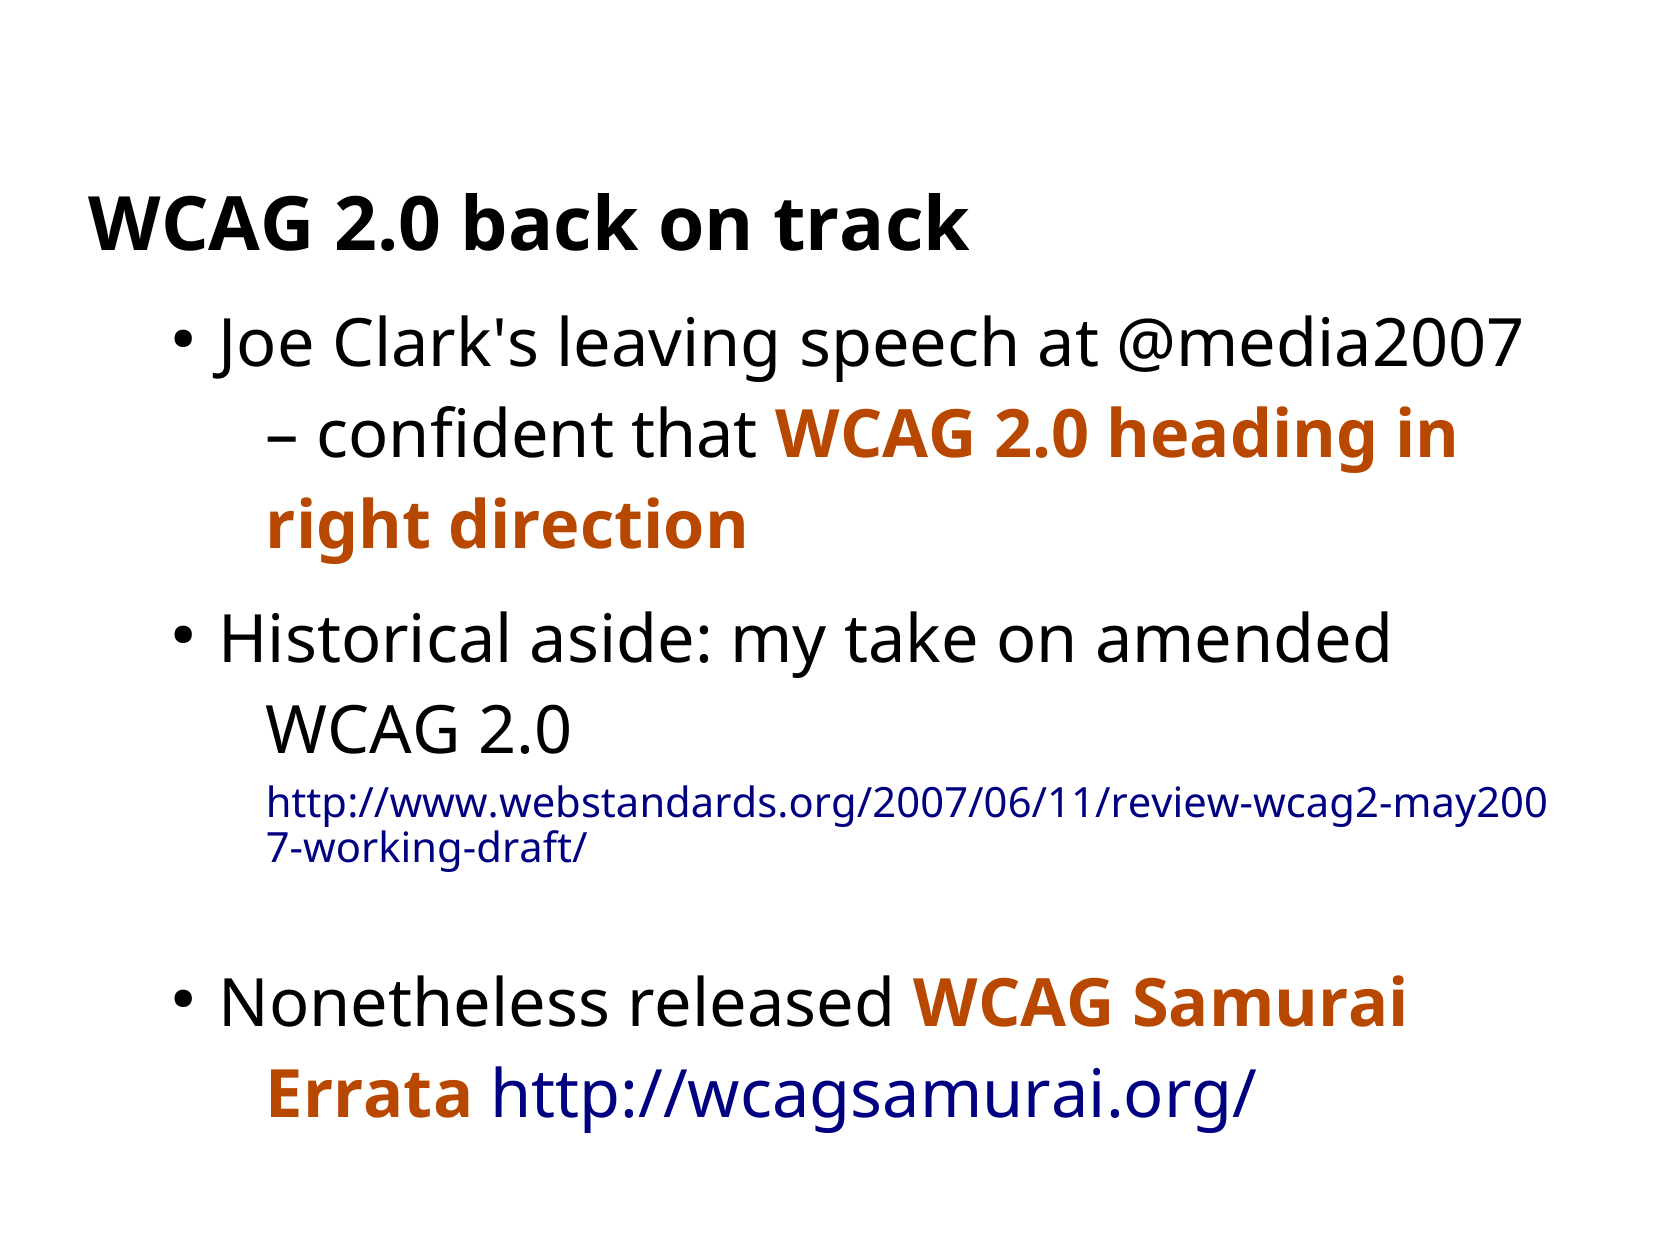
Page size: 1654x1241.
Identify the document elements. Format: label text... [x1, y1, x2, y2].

title WCAG 2.0 back on track [88, 176, 1565, 267]
list Joe Clark's leaving speech at @media2007 – confident that WCAG 2.0 heading in right direction Historical aside: my take on amended WCAG 2.0 http://www.webstandards.org/2007/06/11/review-wcag2-may2007-working-draft/ Nonetheless released WCAG Samurai Errata http://wcagsamurai.org/ [88, 295, 1565, 1152]
